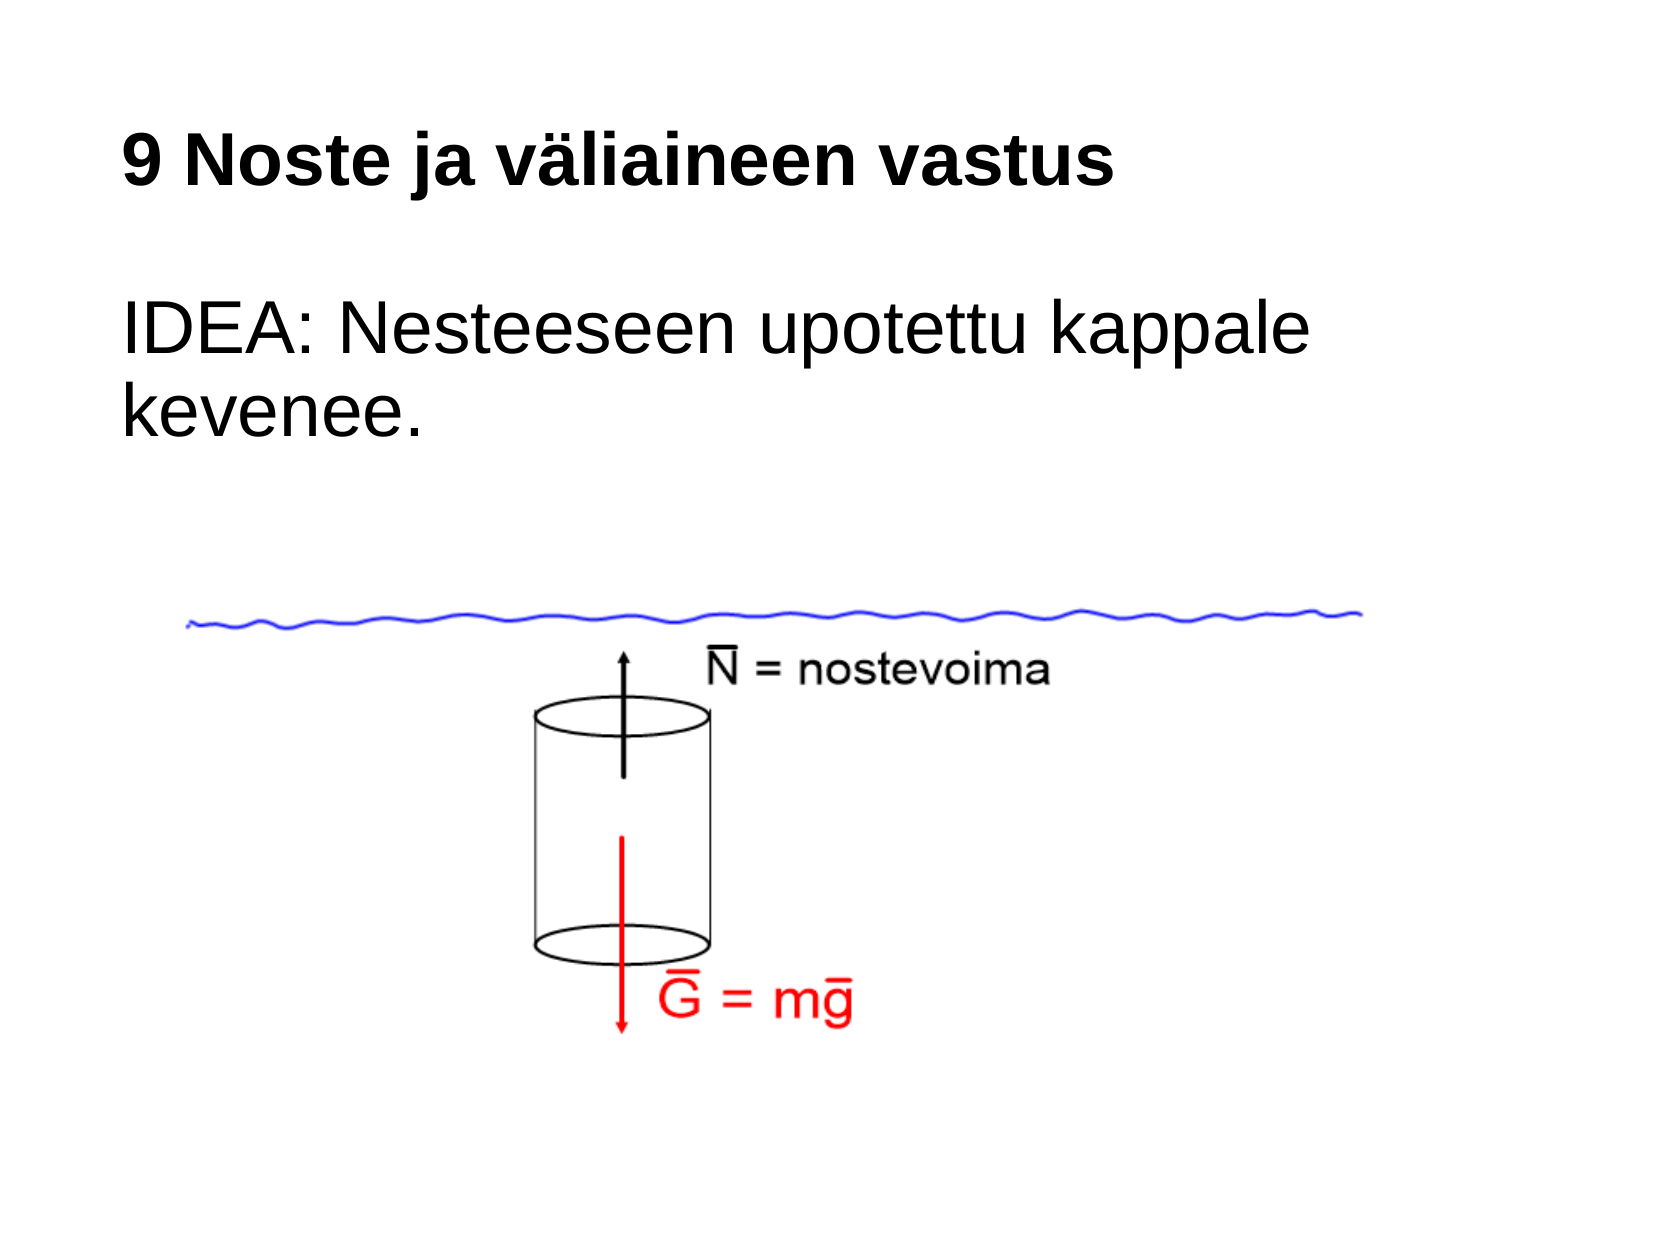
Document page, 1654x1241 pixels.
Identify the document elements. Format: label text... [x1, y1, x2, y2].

text_box 9 Noste ja väliaineen vastus IDEA: Nesteeseen upotettu kappale kevenee. [106, 106, 1536, 458]
picture [129, 560, 1429, 1082]
